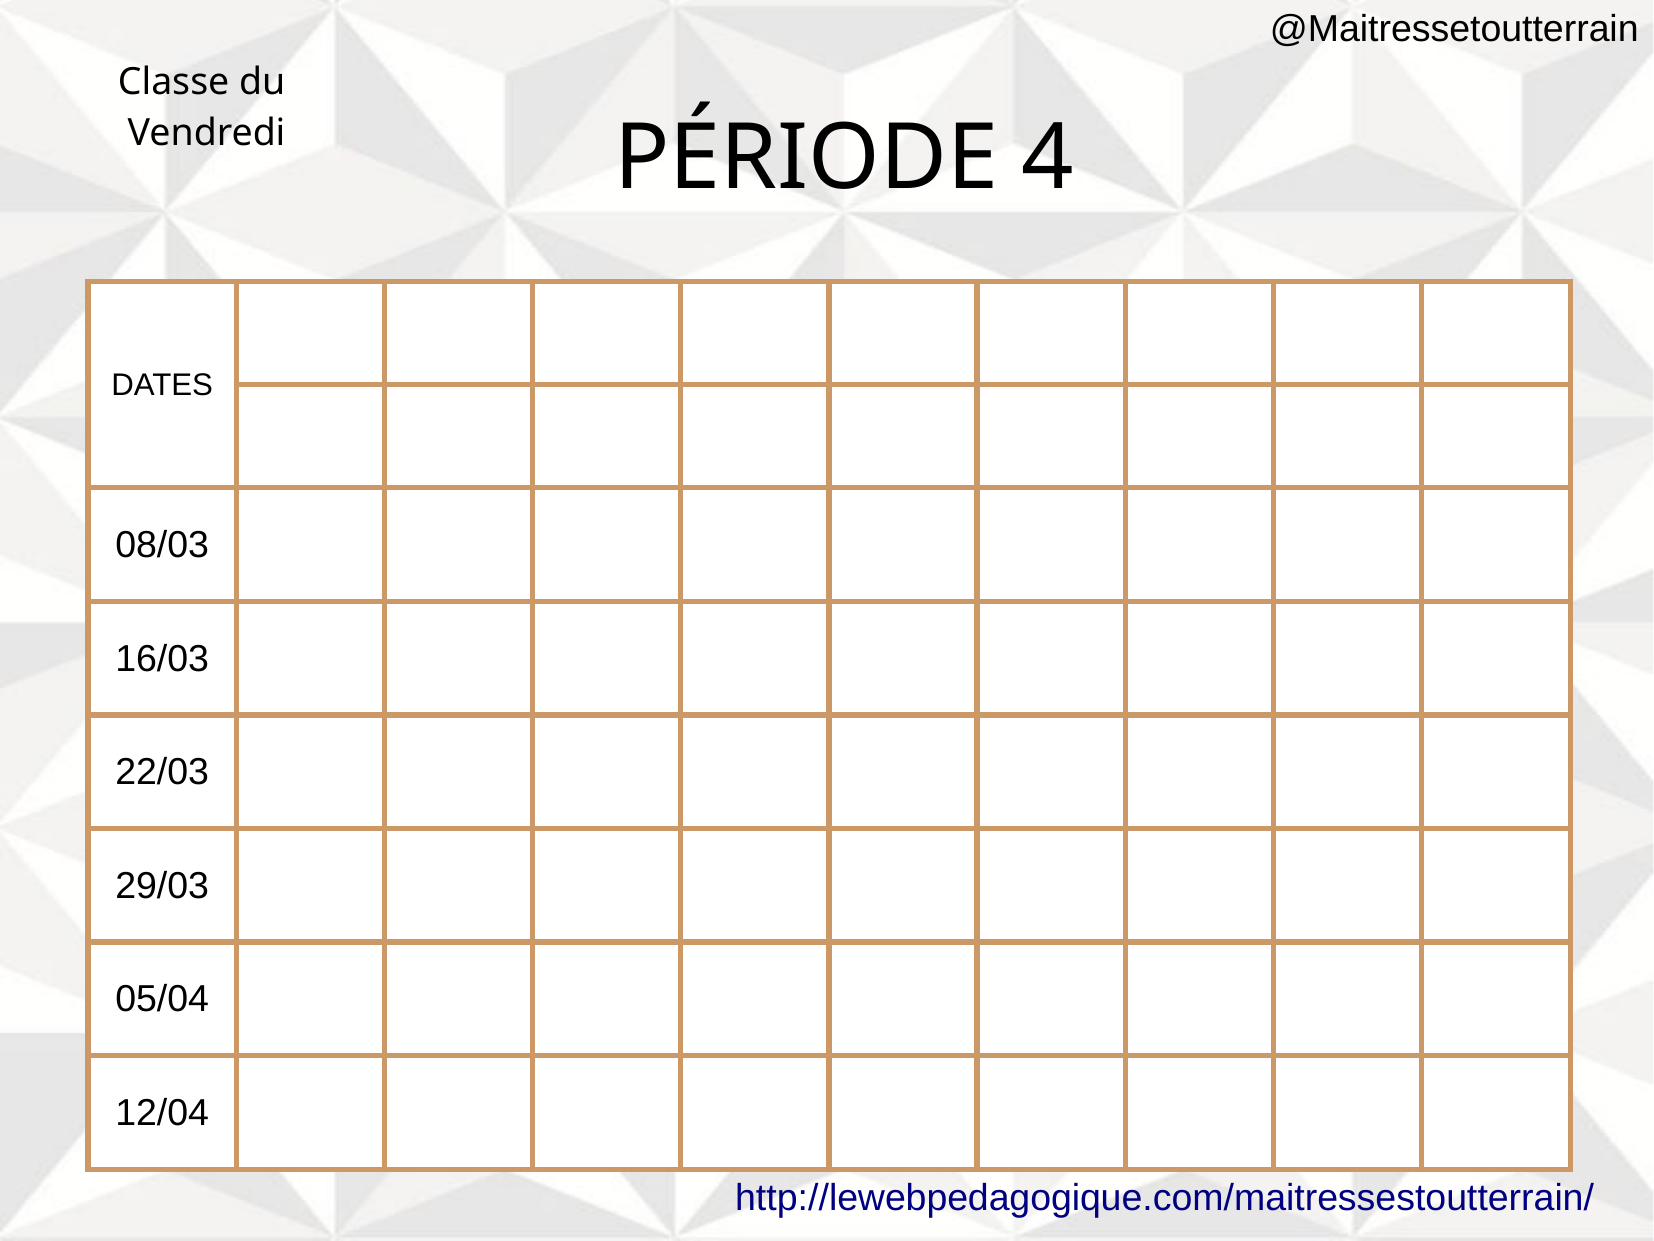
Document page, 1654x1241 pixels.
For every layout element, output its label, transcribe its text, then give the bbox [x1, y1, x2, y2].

table_cell [239, 490, 382, 599]
table_cell [1276, 945, 1419, 1053]
table_cell [980, 1058, 1123, 1167]
table_cell [535, 718, 678, 826]
table_header [387, 284, 530, 382]
table_cell [1128, 718, 1271, 826]
table_cell [832, 604, 974, 712]
table_cell [535, 945, 678, 1053]
table_cell [1128, 387, 1271, 485]
table_cell 12/04 [91, 1058, 234, 1167]
table_header [239, 284, 382, 382]
table_cell [239, 718, 382, 826]
table_cell [832, 1058, 974, 1167]
table_cell [1276, 831, 1419, 939]
table_header [832, 284, 974, 382]
table_cell [535, 831, 678, 939]
table_cell [387, 490, 530, 599]
table_cell [535, 387, 678, 485]
text_box Classe du Vendredi [59, 47, 355, 157]
table_cell [980, 604, 1123, 712]
table_cell [832, 718, 974, 826]
table_cell [239, 604, 382, 712]
table_cell [683, 945, 826, 1053]
table_cell [535, 1058, 678, 1167]
table_cell [387, 831, 530, 939]
table_cell [683, 1058, 826, 1167]
table_header [1128, 284, 1271, 382]
table_cell [832, 831, 974, 939]
table_cell [1128, 490, 1271, 599]
table_header [683, 284, 826, 382]
table_cell [535, 604, 678, 712]
table_cell [832, 490, 974, 599]
table_cell [832, 945, 974, 1053]
table_cell [832, 387, 974, 485]
text_box http://lewebpedagogique.com/maitressestoutterrain/ [720, 1169, 1630, 1241]
title PÉRIODE 4 [590, 49, 1099, 257]
table_cell [239, 945, 382, 1053]
table_cell [1276, 387, 1419, 485]
table_cell [1424, 831, 1568, 939]
table_header DATES [91, 284, 234, 485]
table_cell 29/03 [91, 831, 234, 939]
table_cell [387, 945, 530, 1053]
table_header [1424, 284, 1568, 382]
table_cell [980, 718, 1123, 826]
table_cell [239, 1058, 382, 1167]
table_cell [1128, 945, 1271, 1053]
table_cell [1424, 718, 1568, 826]
table_cell [387, 1058, 530, 1167]
table_cell [239, 387, 382, 485]
table_cell [1128, 831, 1271, 939]
table_cell [683, 387, 826, 485]
table_cell [1424, 490, 1568, 599]
table_cell [1424, 604, 1568, 712]
table_cell [535, 490, 678, 599]
table_cell [239, 831, 382, 939]
table_cell [1424, 1058, 1568, 1167]
table_cell 22/03 [91, 718, 234, 826]
table_header [980, 284, 1123, 382]
table_cell [1128, 604, 1271, 712]
table_cell [683, 604, 826, 712]
picture [0, 0, 1654, 1241]
table_cell 16/03 [91, 604, 234, 712]
table_cell [387, 718, 530, 826]
table_cell [1276, 490, 1419, 599]
table_cell [683, 831, 826, 939]
table_cell [683, 718, 826, 826]
table_cell 05/04 [91, 945, 234, 1053]
table_cell 08/03 [91, 490, 234, 599]
table_header [535, 284, 678, 382]
table_cell [980, 490, 1123, 599]
table_cell [1128, 1058, 1271, 1167]
table_cell [980, 945, 1123, 1053]
text_box @Maitressetoutterrain [1181, 0, 1654, 57]
table_cell [683, 490, 826, 599]
table_cell [1424, 945, 1568, 1053]
table_cell [980, 387, 1123, 485]
table_cell [1424, 387, 1568, 485]
table_cell [1276, 718, 1419, 826]
table_cell [1276, 604, 1419, 712]
table_cell [1276, 1058, 1419, 1167]
table_cell [980, 831, 1123, 939]
table_header [1276, 284, 1419, 382]
table_cell [387, 604, 530, 712]
table_cell [387, 387, 530, 485]
